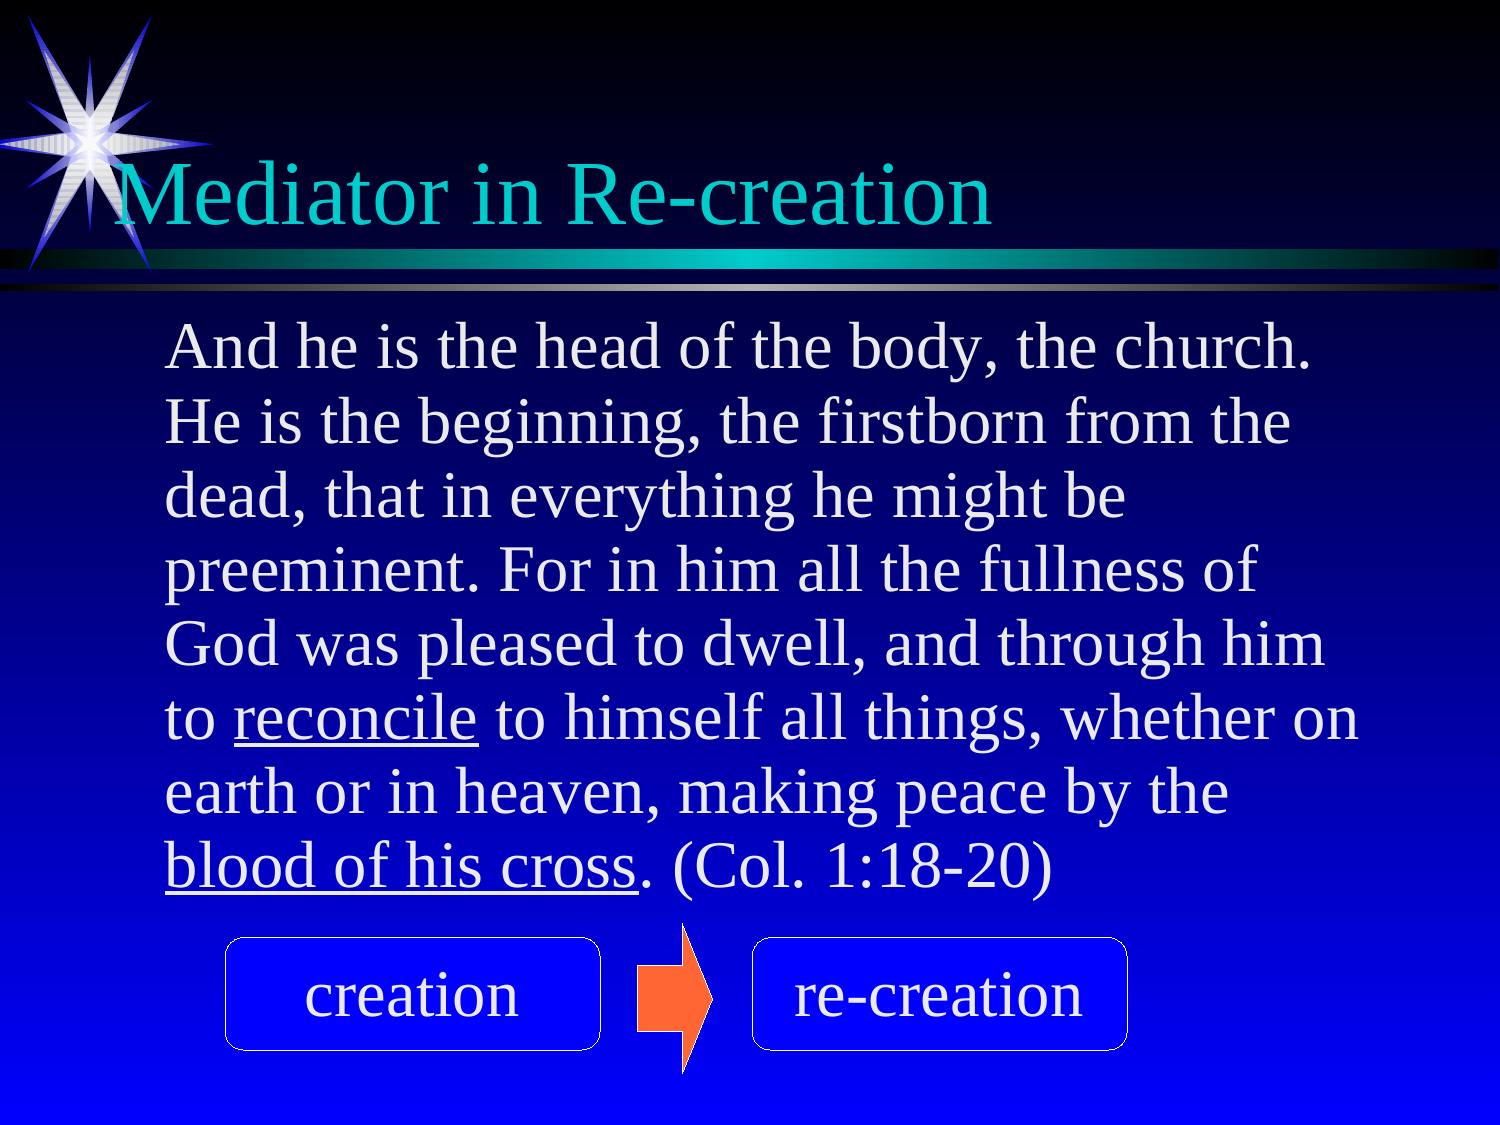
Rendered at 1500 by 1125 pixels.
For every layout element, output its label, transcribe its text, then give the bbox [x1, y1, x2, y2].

text_box [637, 923, 713, 1074]
text_box creation [225, 937, 601, 1051]
text_box re-creation [752, 937, 1128, 1051]
text_box And he is the head of the body, the church. He is the beginning, the firstborn from the dead, that in everything he might be preeminent. For in him all the fullness of God was pleased to dwell, and through him to reconcile to himself all things, whether on earth or in heaven, making peace by the blood of his cross. (Col. 1:18-20) [150, 302, 1388, 910]
title Mediator in Re-creation [112, 107, 1388, 281]
